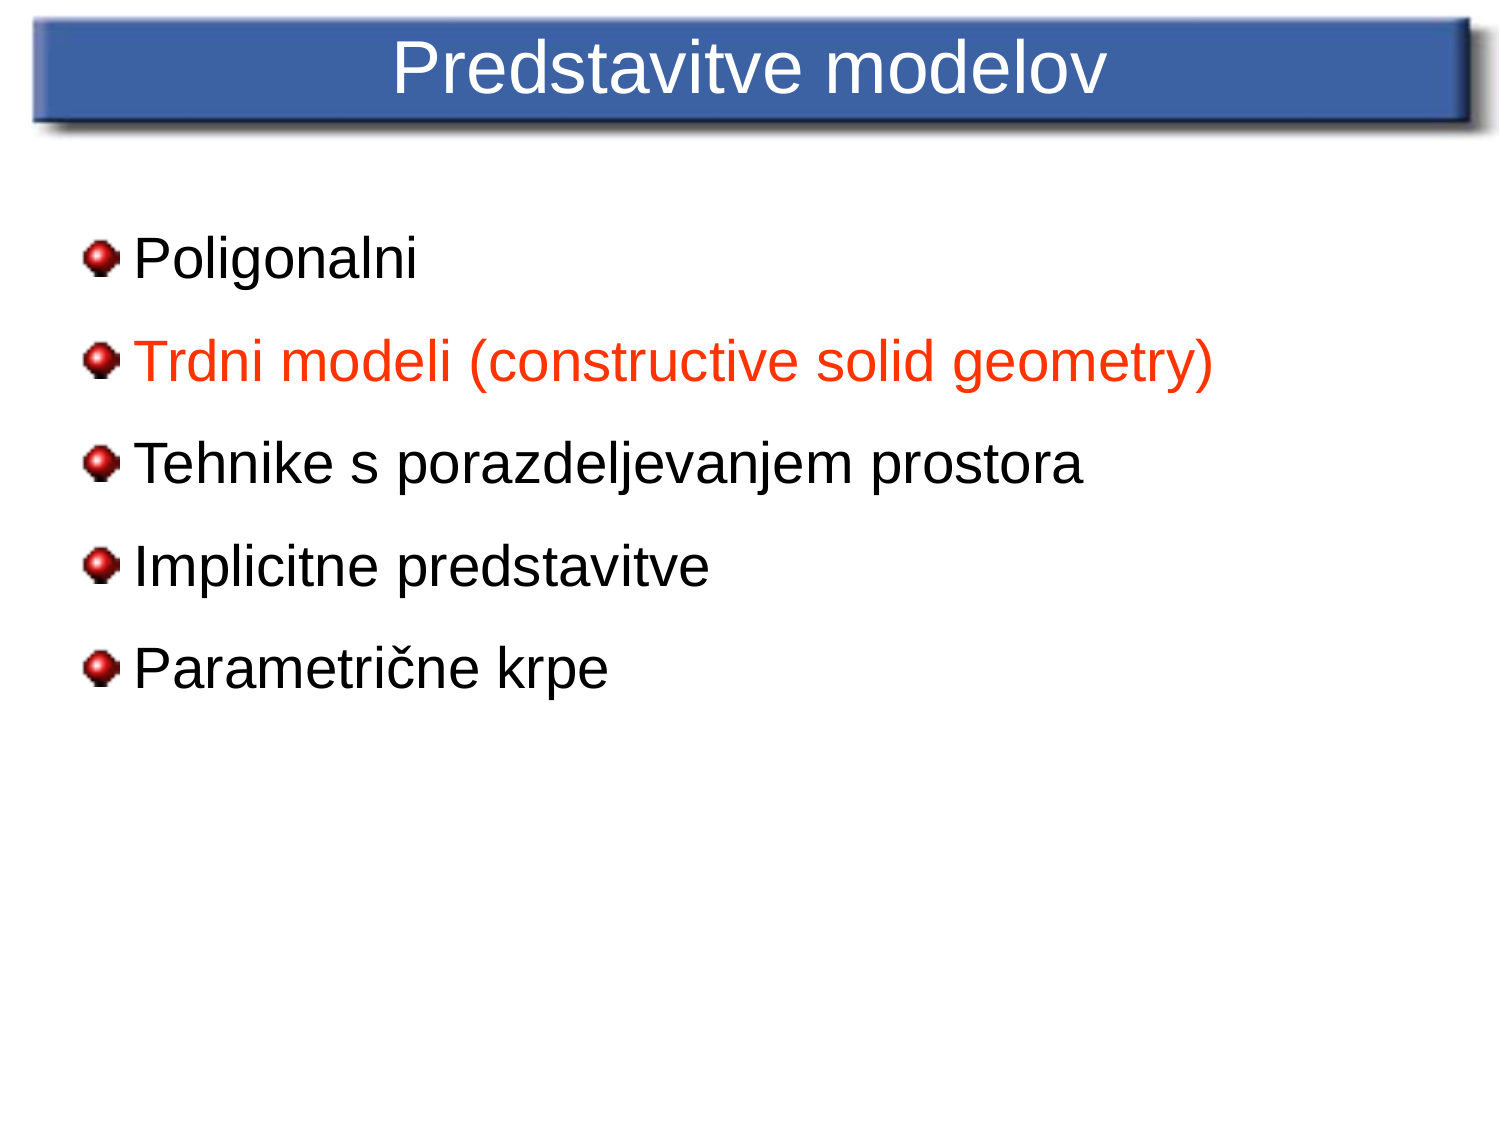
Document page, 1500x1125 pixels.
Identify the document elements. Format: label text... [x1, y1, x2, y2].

picture [31, 116, 1499, 142]
title Predstavitve modelov [0, 10, 1500, 116]
list Poligonalni Trdni modeli (constructive solid geometry) Tehnike s porazdeljevanjem prostora Implicitne predstavitve Parametrične krpe [62, 212, 1413, 955]
